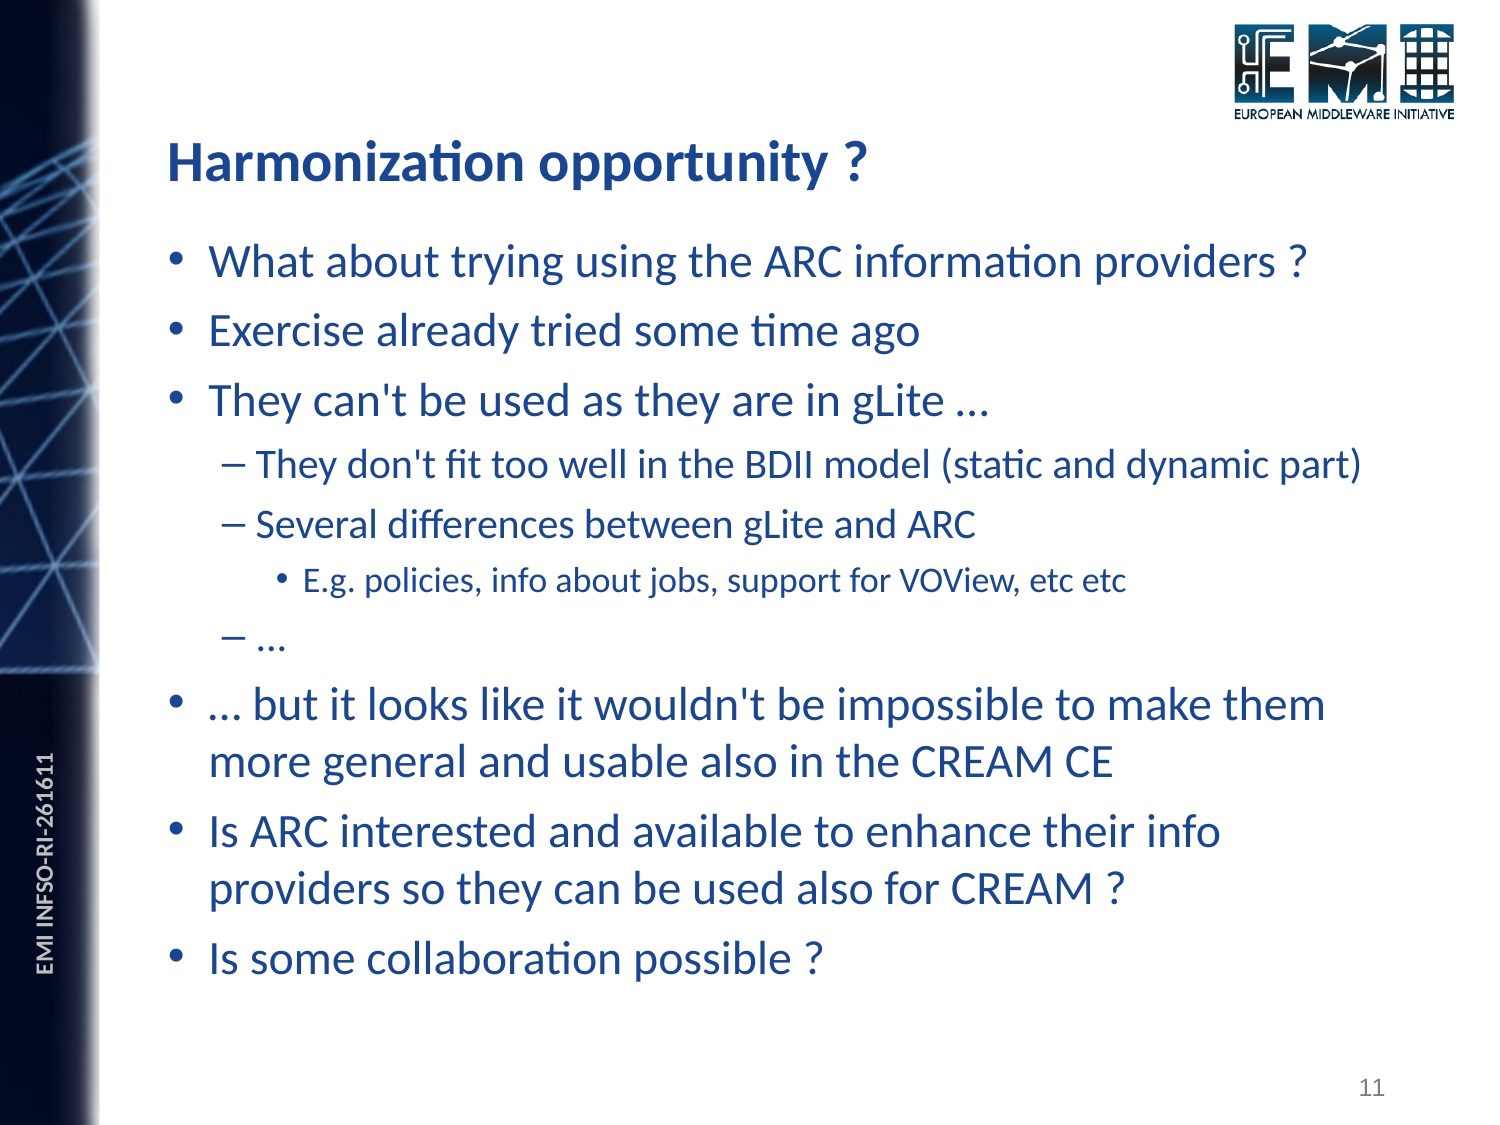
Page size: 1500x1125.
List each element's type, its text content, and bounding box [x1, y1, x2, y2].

list What about trying using the ARC information providers ? Exercise already tried some time ago They can't be used as they are in gLite … They don't fit too well in the BDII model (static and dynamic part) Several differences between gLite and ARC E.g. policies, info about jobs, support for VOView, etc etc ... … but it looks like it wouldn't be impossible to make them more general and usable also in the CREAM CE Is ARC interested and available to enhance their info providers so they can be used also for CREAM ? Is some collaboration possible ? [153, 221, 1381, 1053]
picture [1185, 8, 1500, 140]
text_box <number> [1343, 1063, 1426, 1123]
text_box Harmonization opportunity ? [153, 115, 1200, 201]
picture [0, 0, 111, 1125]
